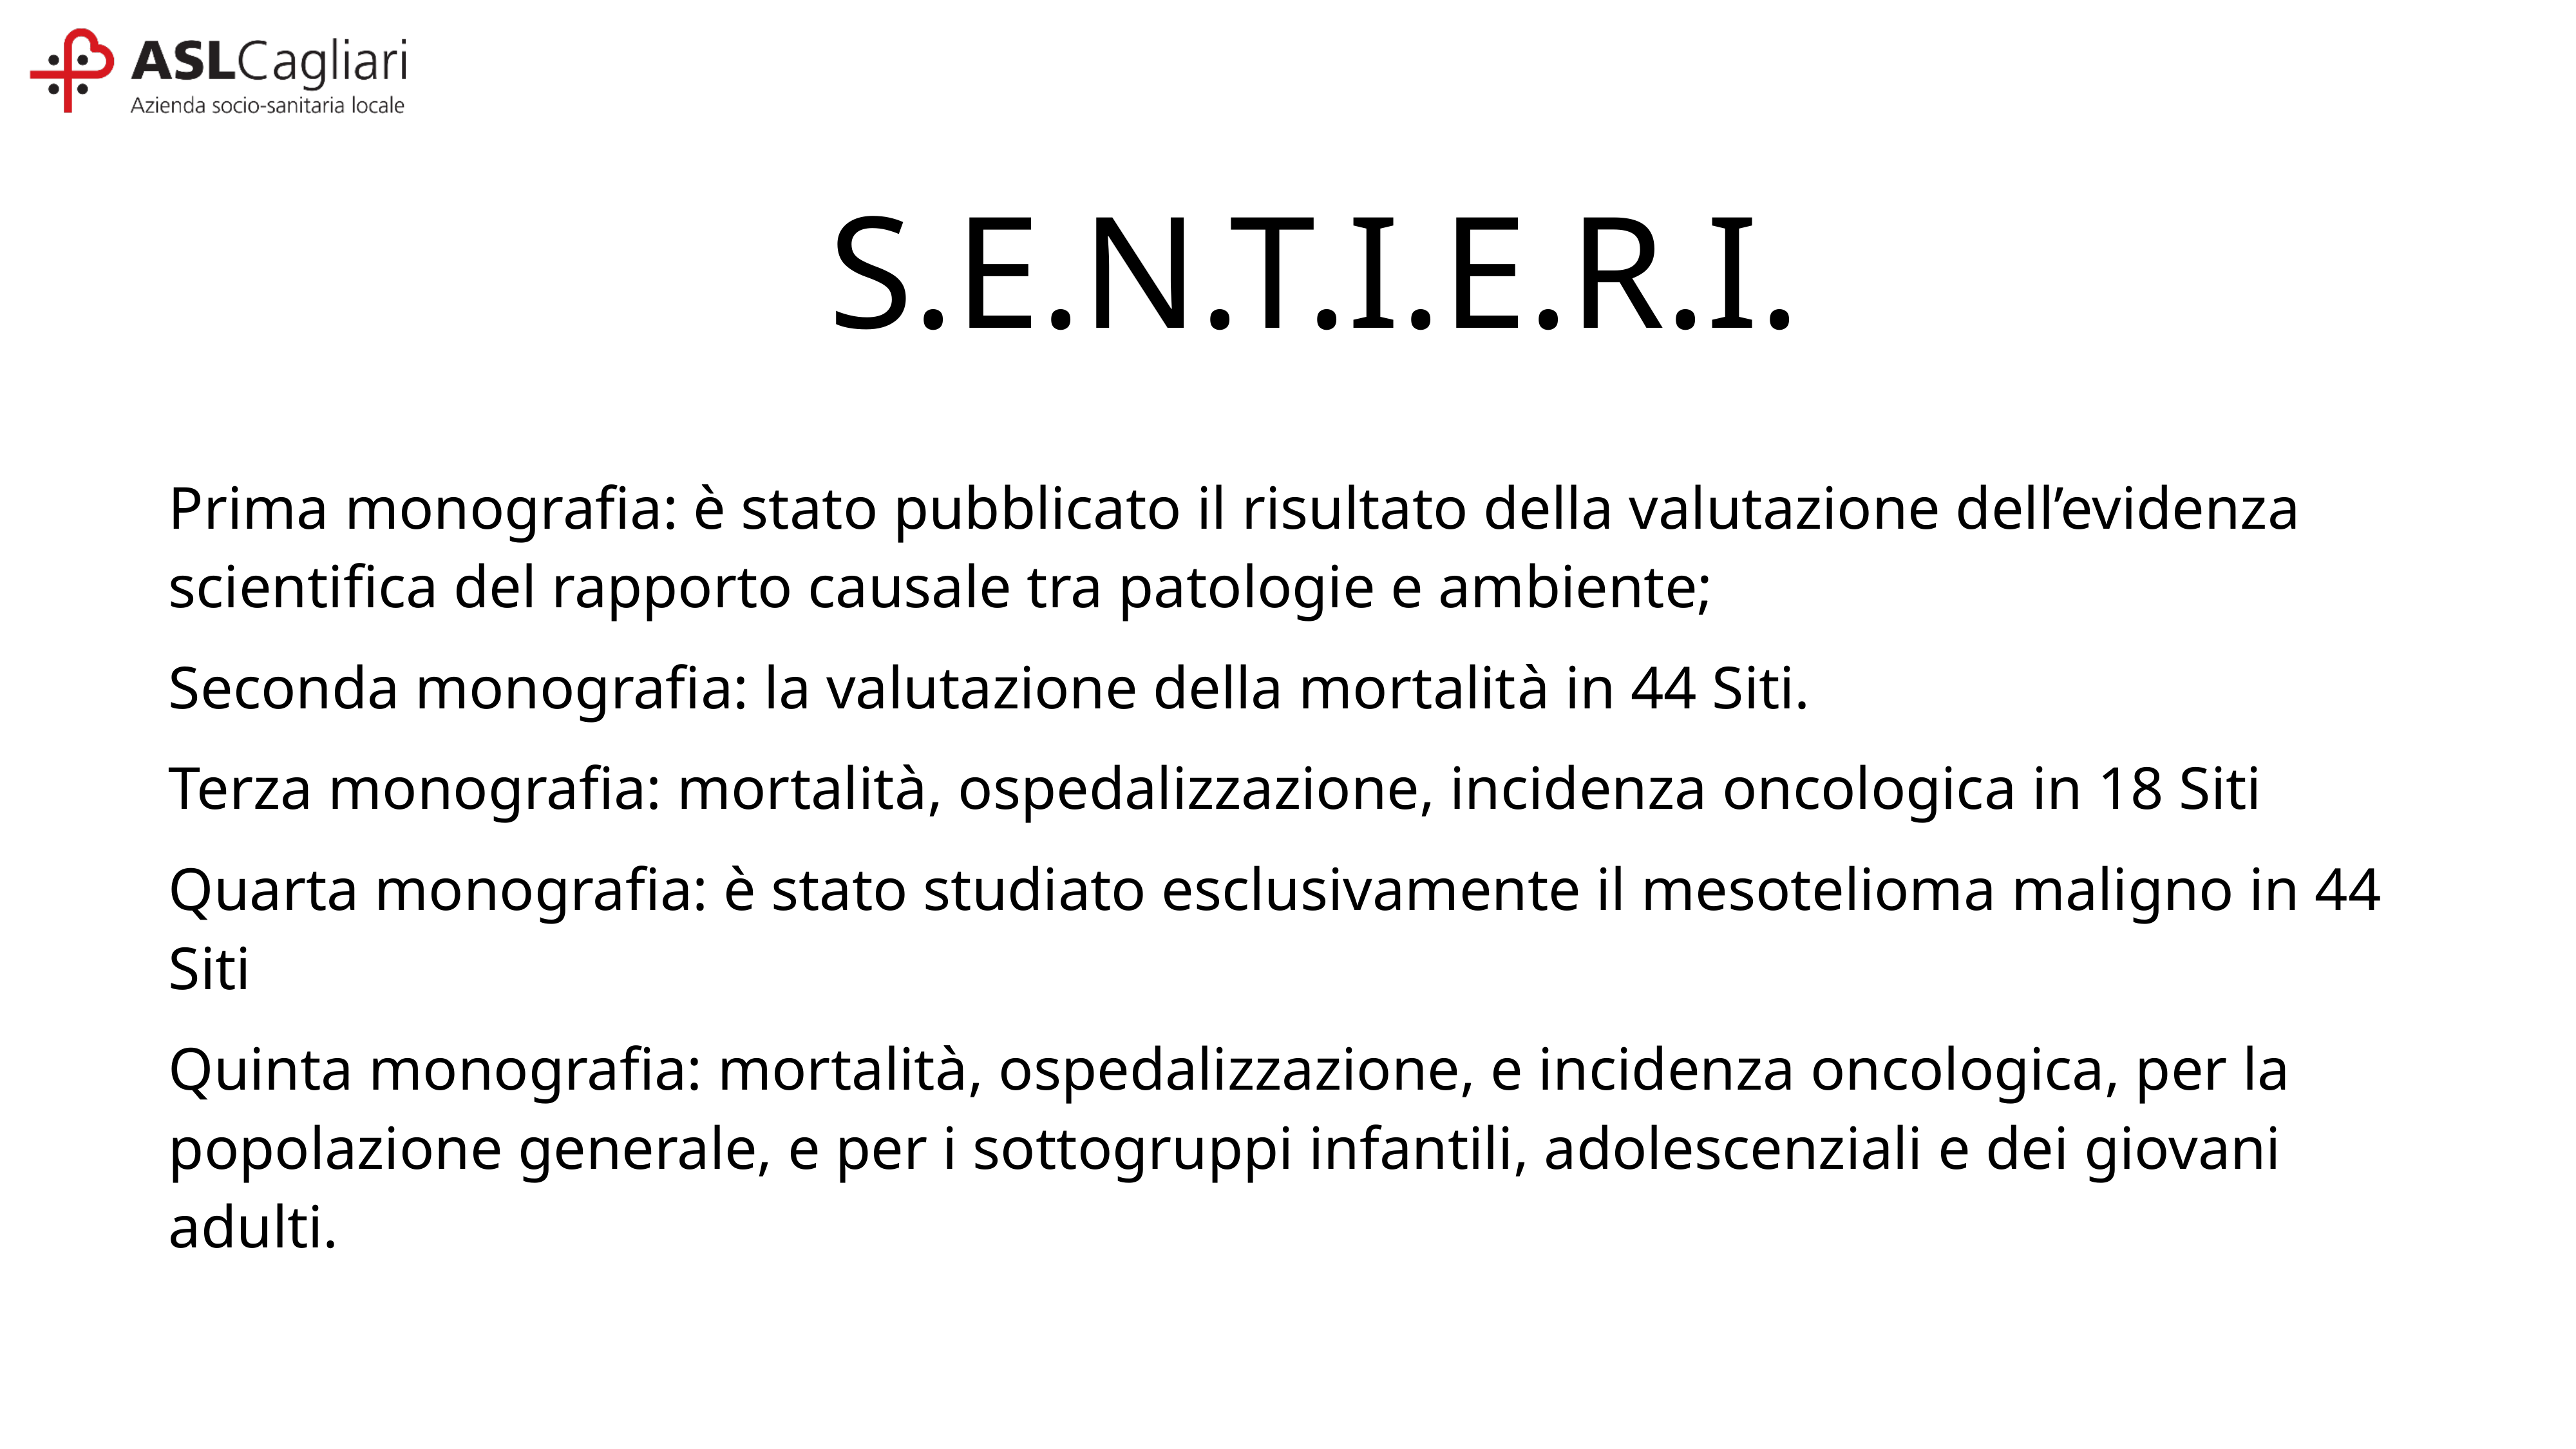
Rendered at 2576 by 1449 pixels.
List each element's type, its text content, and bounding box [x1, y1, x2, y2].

picture [29, 25, 406, 120]
text_box S.E.N.T.I.E.R.I. [348, 171, 2280, 372]
text_box Prima monografia: è stato pubblicato il risultato della valutazione dell’evidenza scientifica del rapporto causale tra patologie e ambiente; Seconda monografia: la valutazione della mortalità in 44 Siti. Terza monografia: mortalità, ospedalizzazione, incidenza oncologica in 18 Siti Quarta monografia: è stato studiato esclusivamente il mesotelioma maligno in 44 Siti Quinta monografia: mortalità, ospedalizzazione, e incidenza oncologica, per la popolazione generale, e per i sottogruppi infantili, adolescenziali e dei giovani adulti. [100, 462, 2463, 1271]
